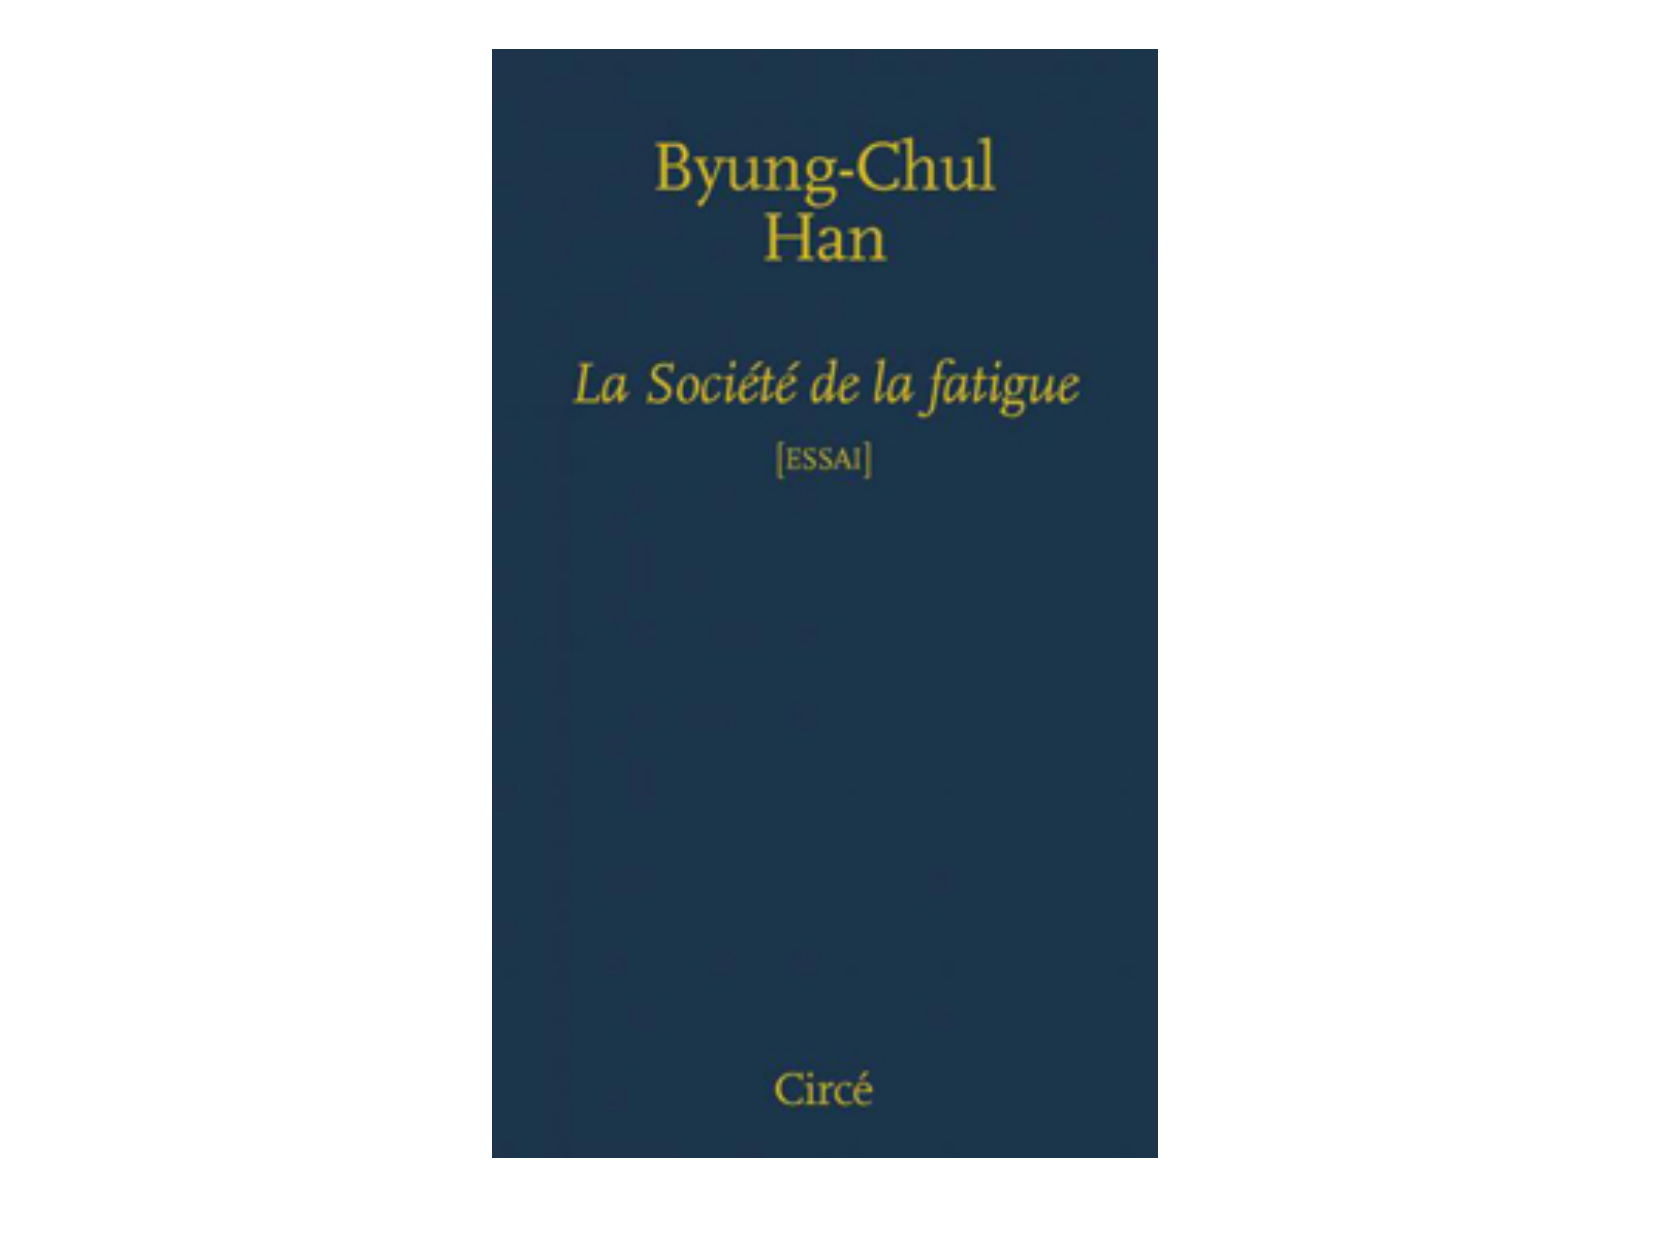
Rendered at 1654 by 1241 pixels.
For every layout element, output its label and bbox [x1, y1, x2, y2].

picture [492, 49, 1158, 1158]
